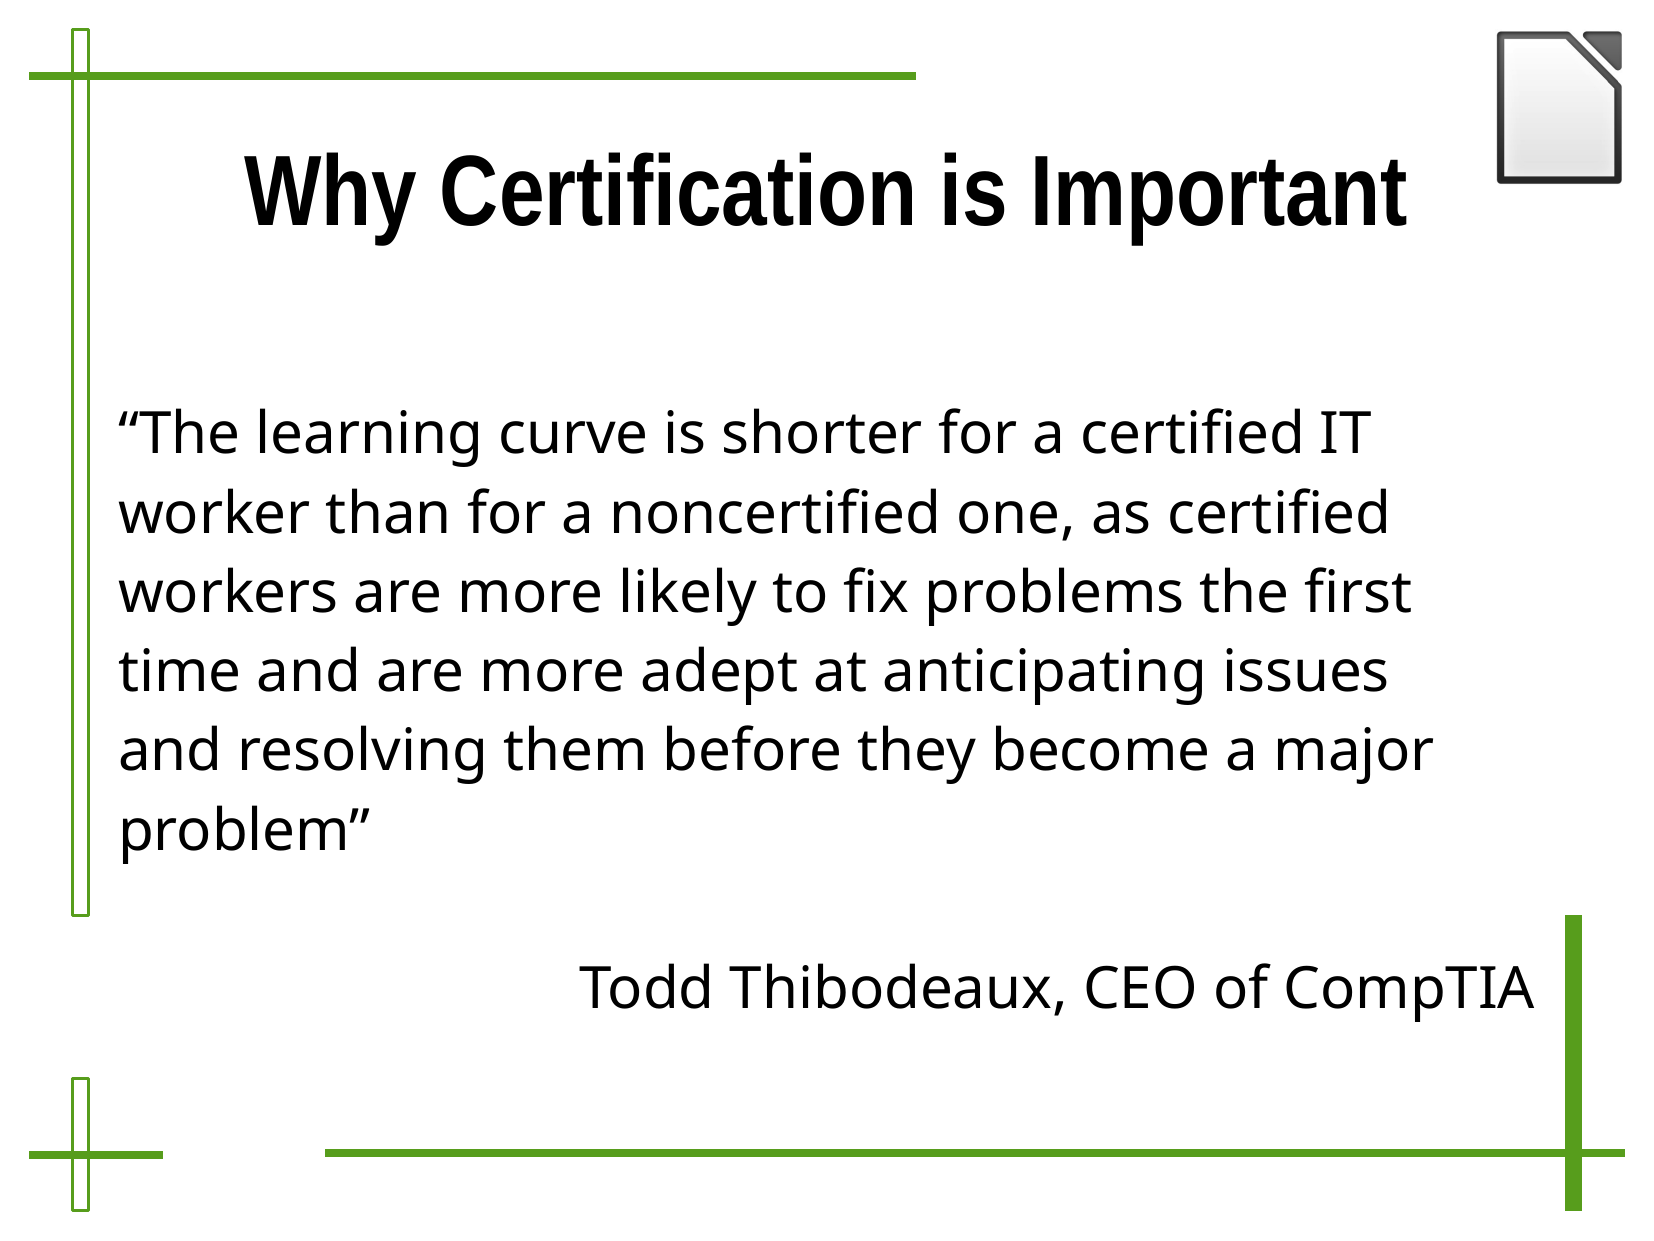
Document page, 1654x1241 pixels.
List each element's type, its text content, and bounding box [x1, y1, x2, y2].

picture [1494, 29, 1624, 186]
subtitle “The learning curve is shorter for a certified IT worker than for a noncertified one, as certified workers are more likely to fix problems the first time and are more adept at anticipating issues and resolving them before they become a major problem” Todd Thibodeaux, CEO of CompTIA [118, 295, 1536, 1123]
title Why Certification is Important [118, 118, 1536, 260]
